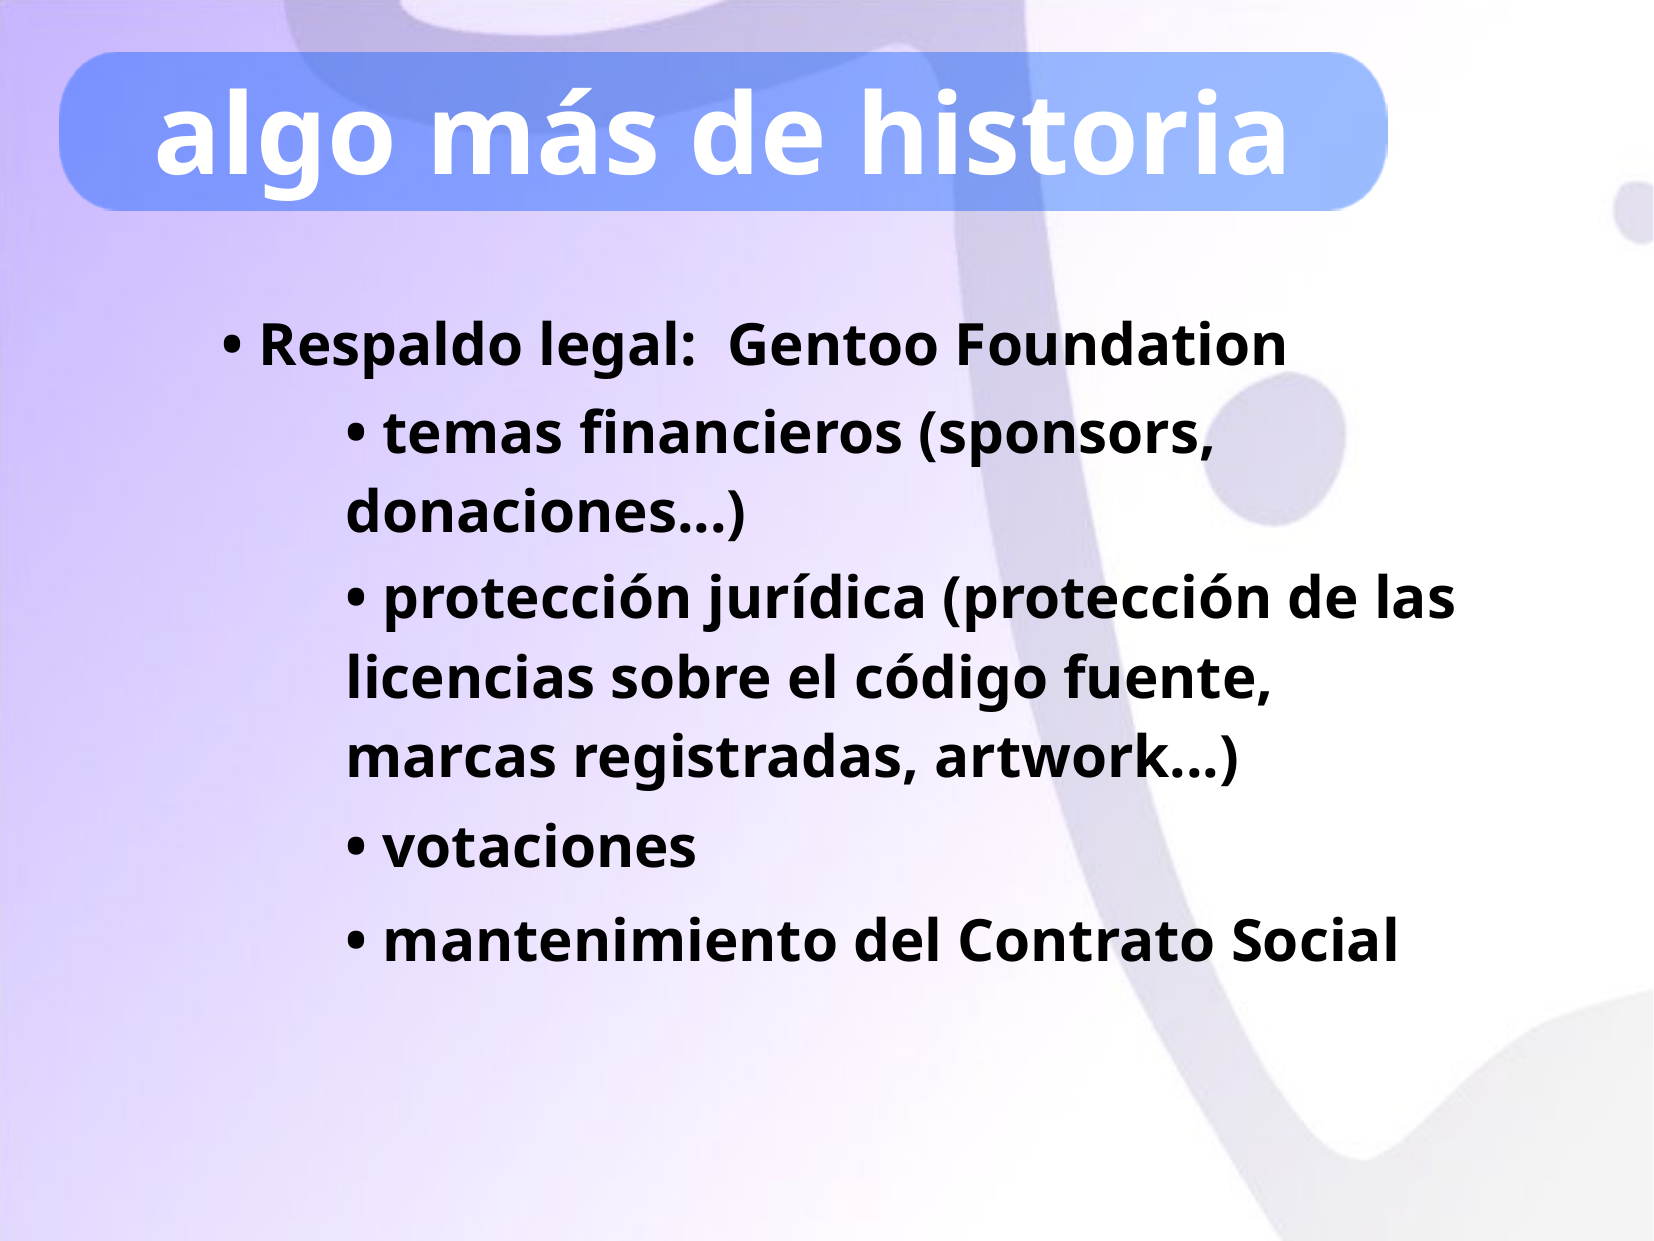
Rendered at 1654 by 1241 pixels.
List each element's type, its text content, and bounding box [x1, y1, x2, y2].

text_box • Respaldo legal: Gentoo Foundation [206, 295, 1329, 387]
text_box • mantenimiento del Contrato Social [330, 891, 1424, 983]
picture [0, 0, 1654, 1241]
text_box • temas financieros (sponsors, donaciones...) [330, 383, 1247, 549]
text_box • protección jurídica (protección de las licencias sobre el código fuente, marcas registradas, artwork...) [330, 549, 1512, 793]
text_box • votaciones [330, 797, 745, 889]
